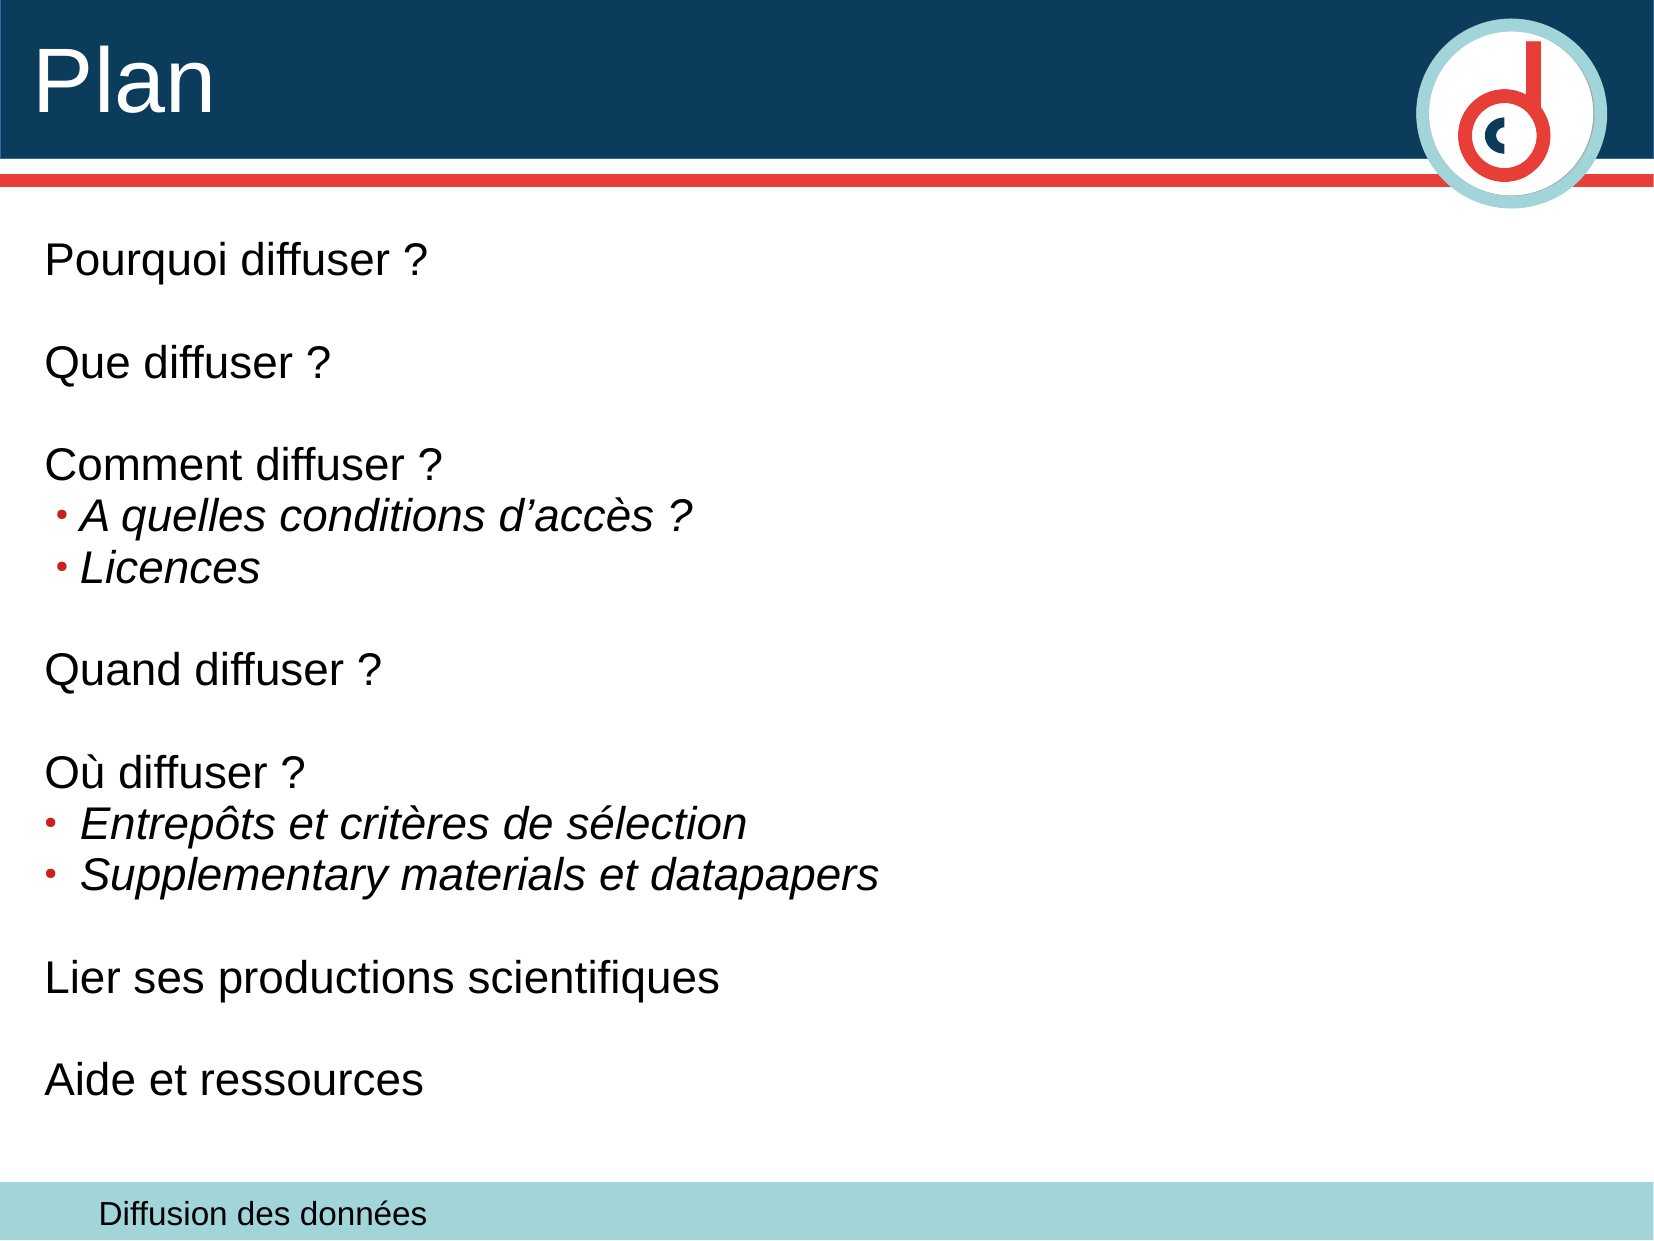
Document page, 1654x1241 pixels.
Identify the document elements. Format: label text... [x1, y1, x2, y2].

text_box Diffusion des données [84, 1188, 443, 1241]
text_box Pourquoi diffuser ? Que diffuser ? Comment diffuser ? A quelles conditions d’accès ? Licences Quand diffuser ? Où diffuser ? Entrepôts et critères de sélection Supplementary materials et datapapers Lier ses productions scientifiques Aide et ressources [29, 226, 1388, 1152]
title Plan [17, 11, 1412, 159]
